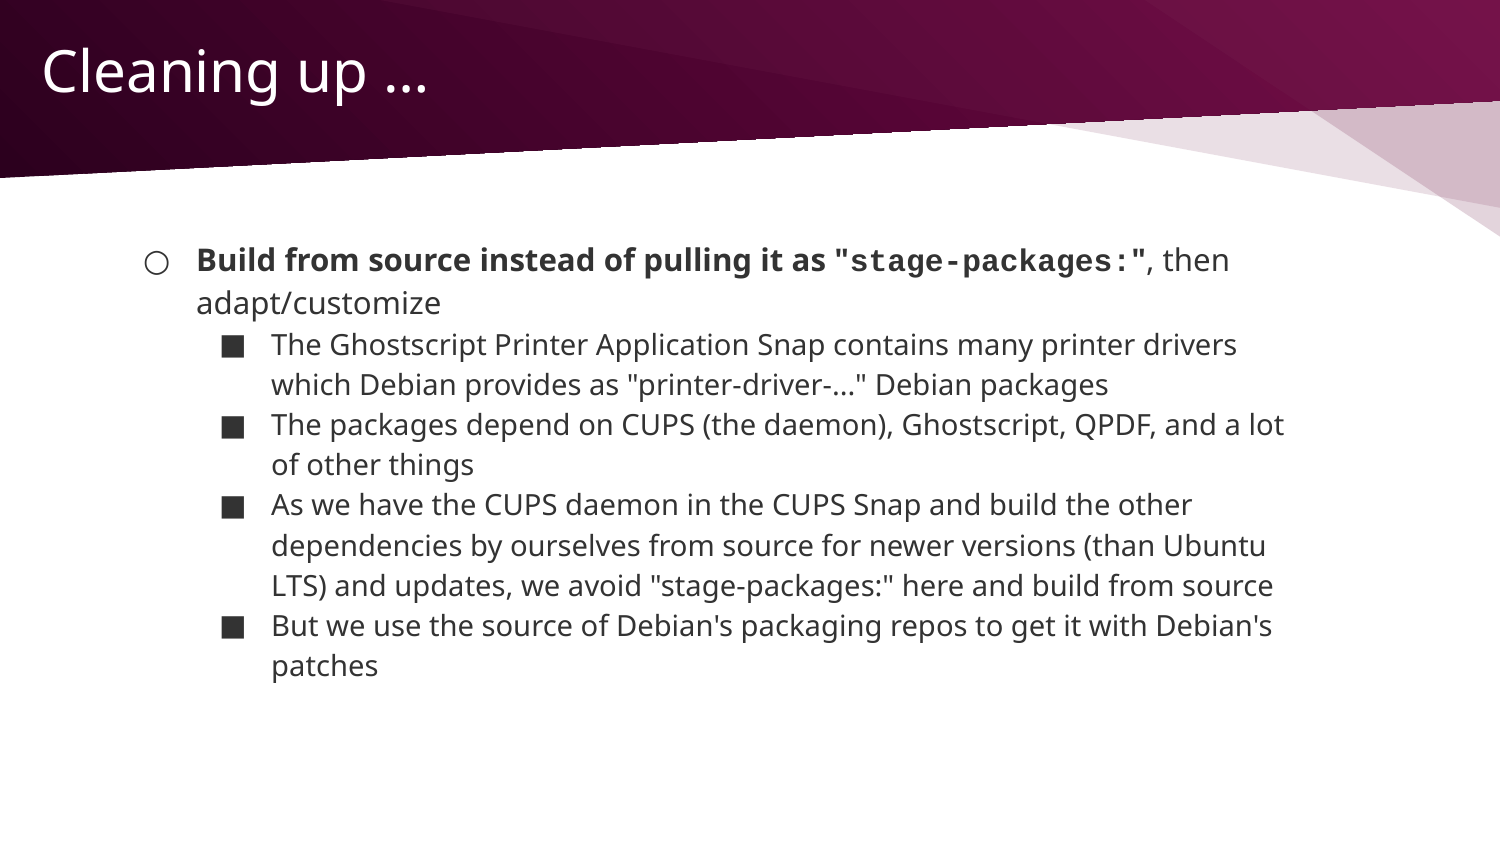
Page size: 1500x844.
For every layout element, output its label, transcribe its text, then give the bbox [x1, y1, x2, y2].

list Build from source instead of pulling it as "stage-packages:", then adapt/customize The Ghostscript Printer Application Snap contains many printer drivers which Debian provides as "printer-driver-..." Debian packages The packages depend on CUPS (the daemon), Ghostscript, QPDF, and a lot of other things As we have the CUPS daemon in the CUPS Snap and build the other dependencies by ourselves from source for newer versions (than Ubuntu LTS) and updates, we avoid "stage-packages:" here and build from source But we use the source of Debian's packaging repos to get it with Debian's patches [35, 229, 1324, 789]
title Cleaning up … [41, 5, 1336, 134]
